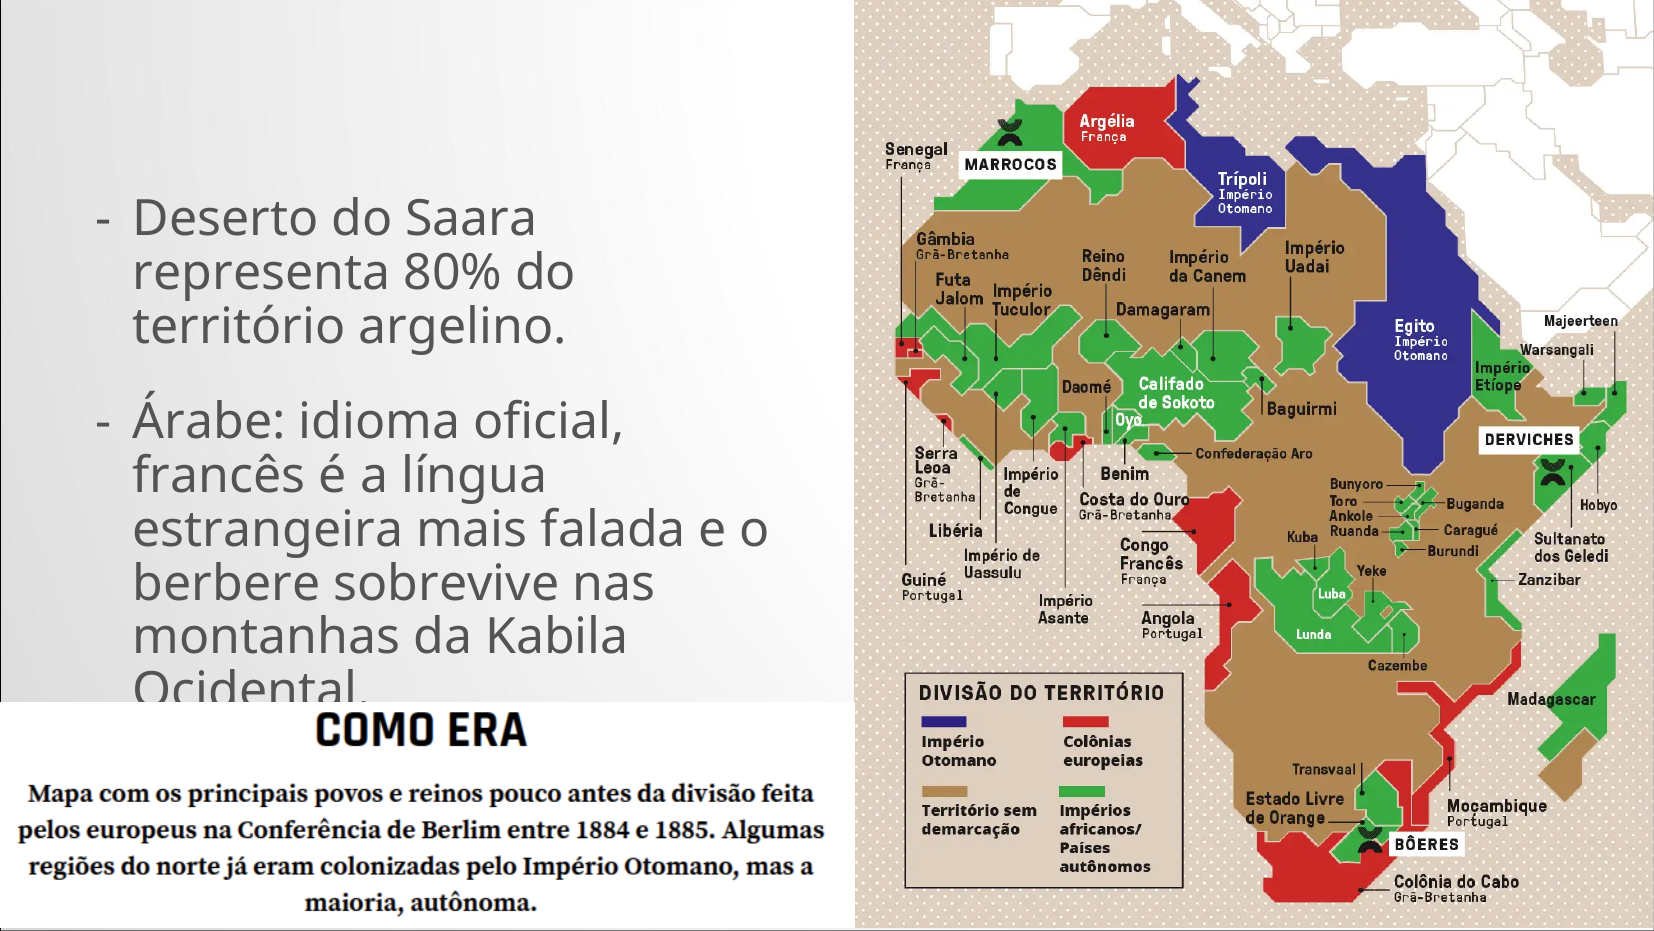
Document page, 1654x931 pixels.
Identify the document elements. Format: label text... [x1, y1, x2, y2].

picture [0, 0, 1654, 931]
text_box Deserto do Saara representa 80% do território argelino. Árabe: idioma oficial, francês é a língua estrangeira mais falada e o berbere sobrevive nas montanhas da Kabila Ocidental. Não existia um projeto definido de nação. [73, 84, 806, 702]
